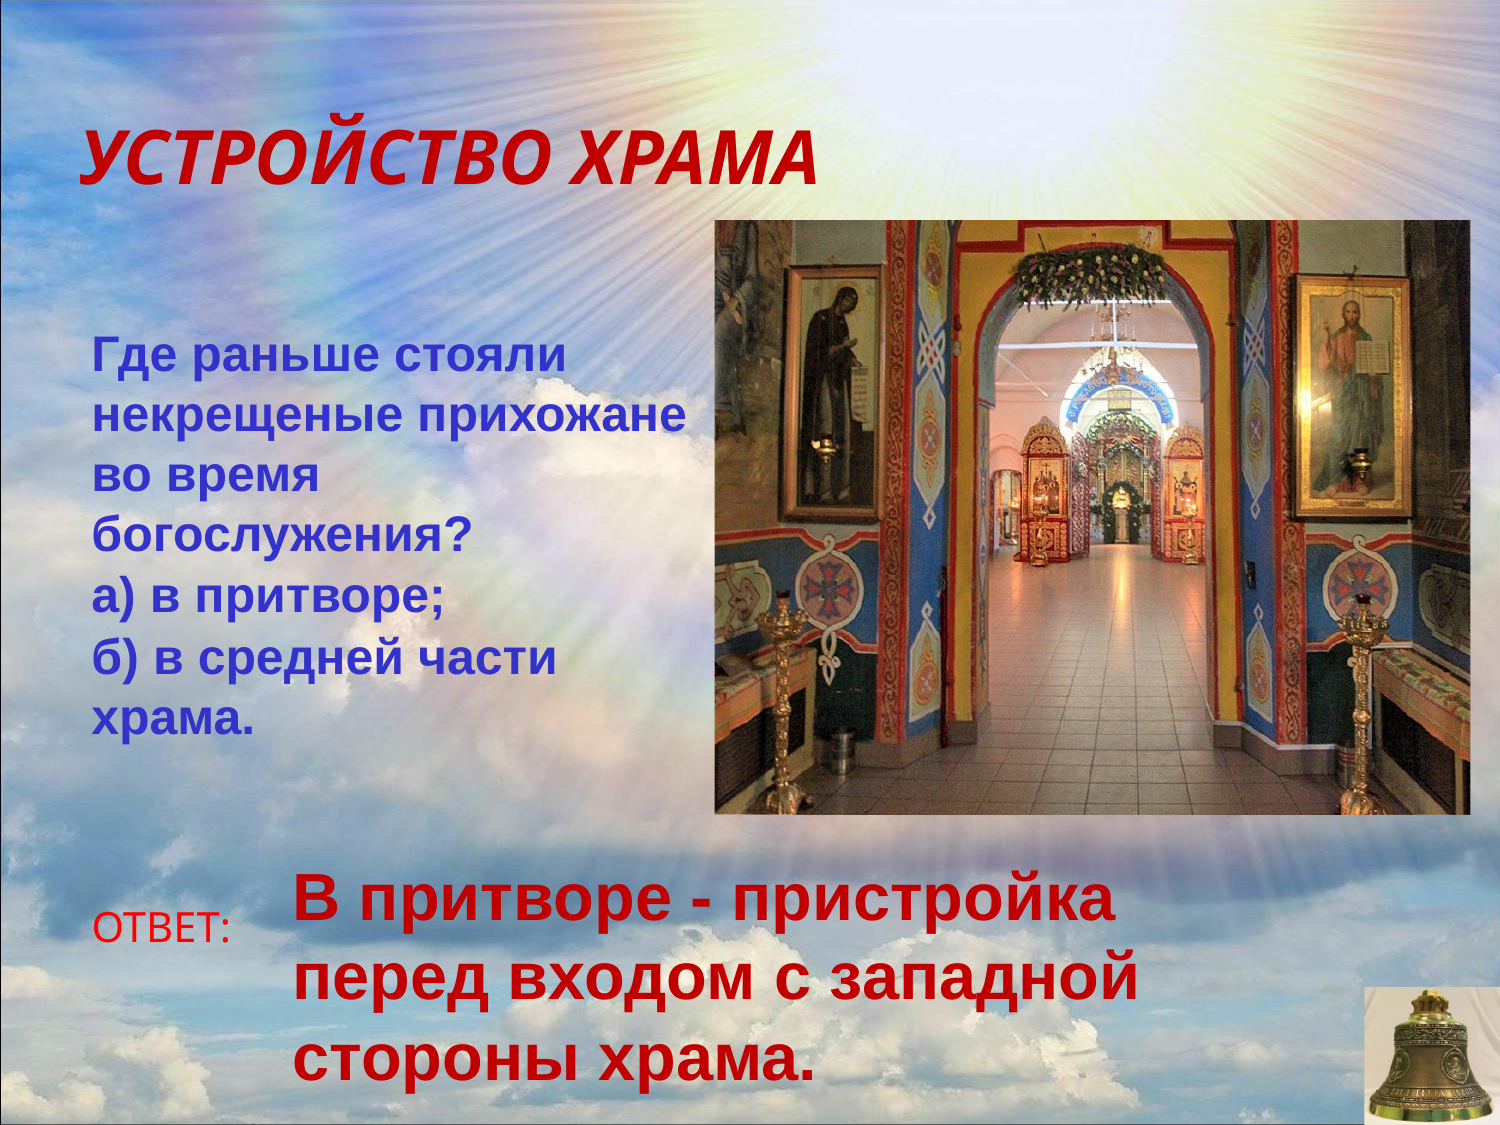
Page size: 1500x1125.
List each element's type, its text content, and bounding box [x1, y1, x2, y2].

text_box В притворе - пристройка перед входом с западной стороны храма. [277, 846, 1246, 1101]
text_box Где раньше стояли некрещеные прихожане во время богослужения? а) в притворе; б) в средней части храма. [76, 267, 714, 752]
text_box ОТВЕТ: [76, 893, 277, 959]
text_box УСТРОЙСТВО ХРАМА [64, 101, 927, 207]
picture [0, 0, 1500, 1125]
